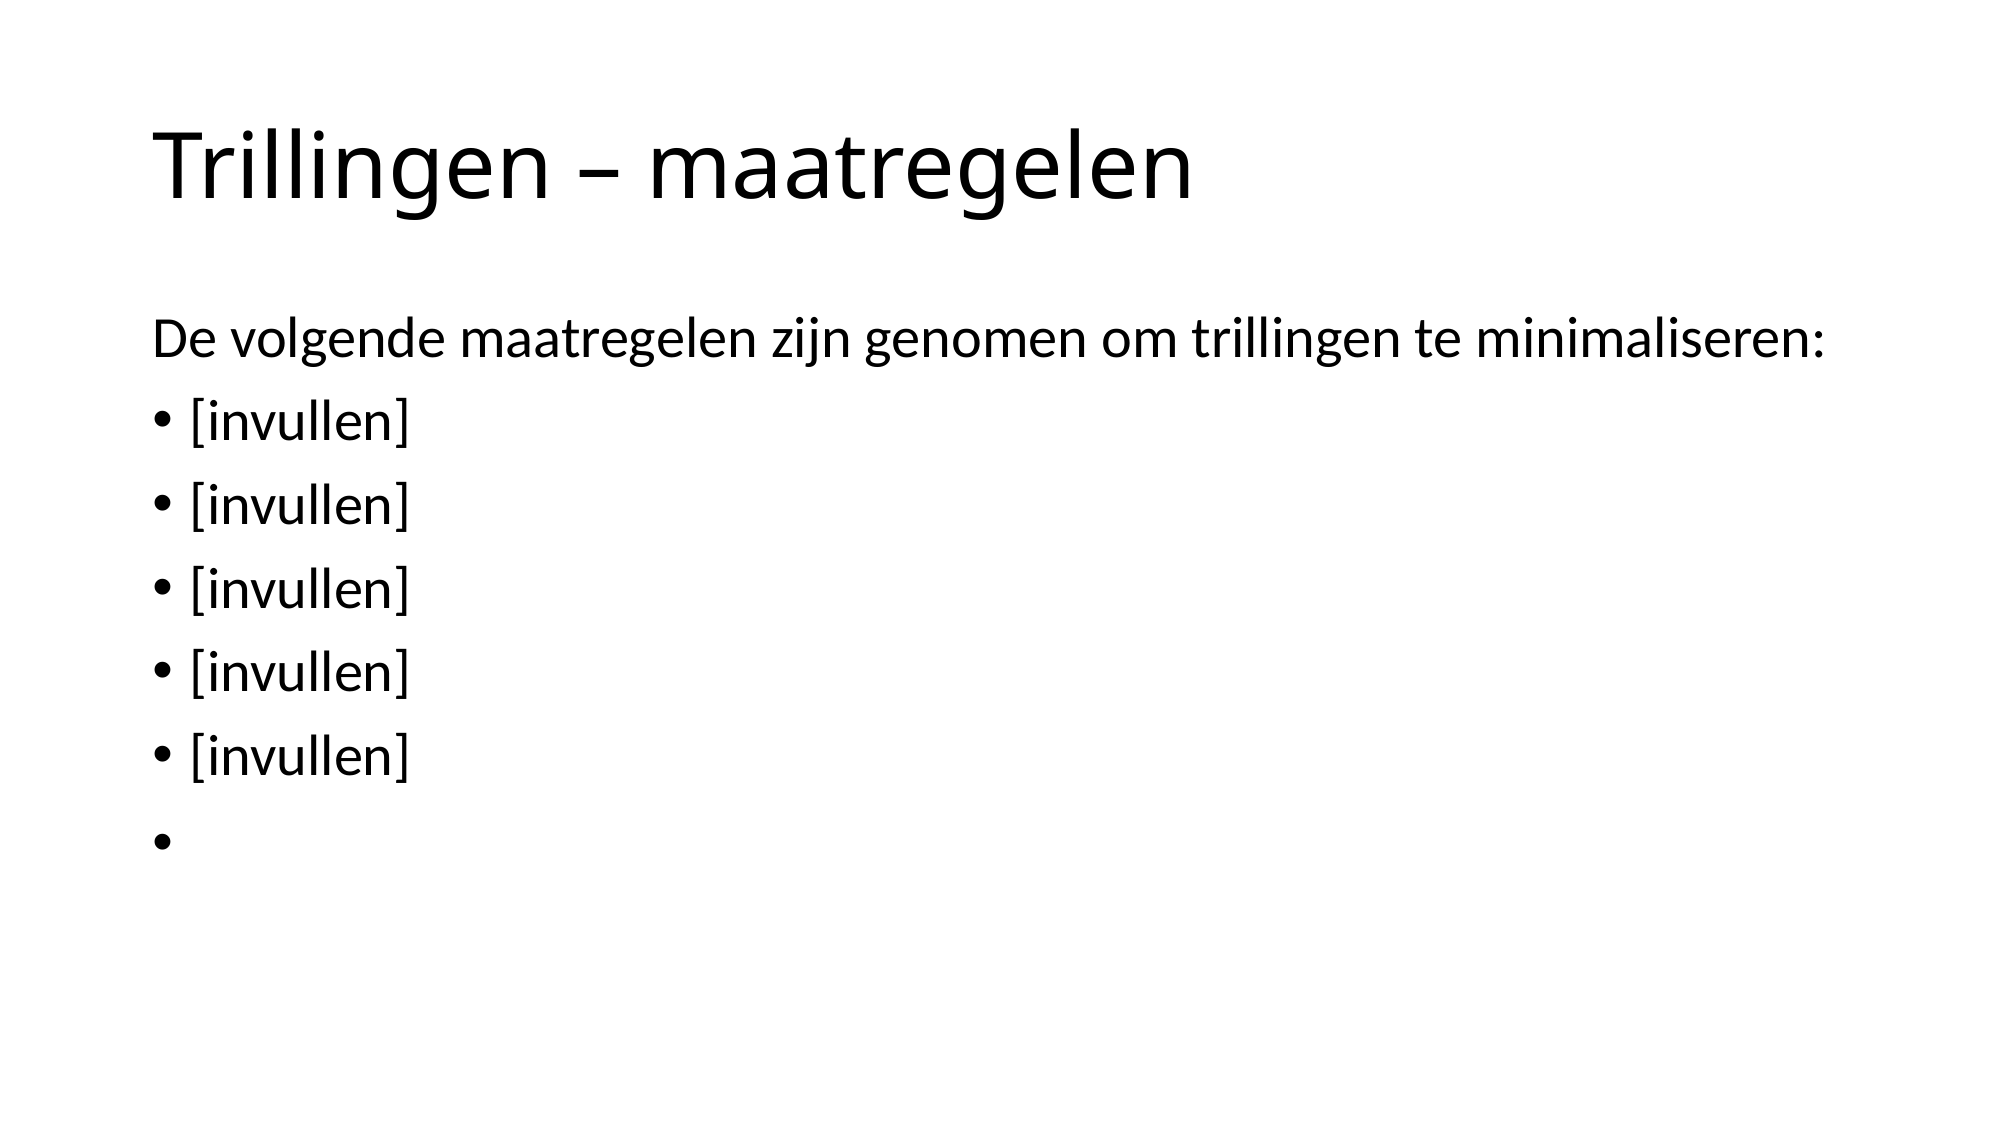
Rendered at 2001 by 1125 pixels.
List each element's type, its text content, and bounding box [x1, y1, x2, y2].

title Trillingen – maatregelen [137, 59, 1863, 278]
list De volgende maatregelen zijn genomen om trillingen te minimaliseren: [invullen] [invullen] [invullen] [invullen] [invullen] [137, 299, 1863, 1014]
